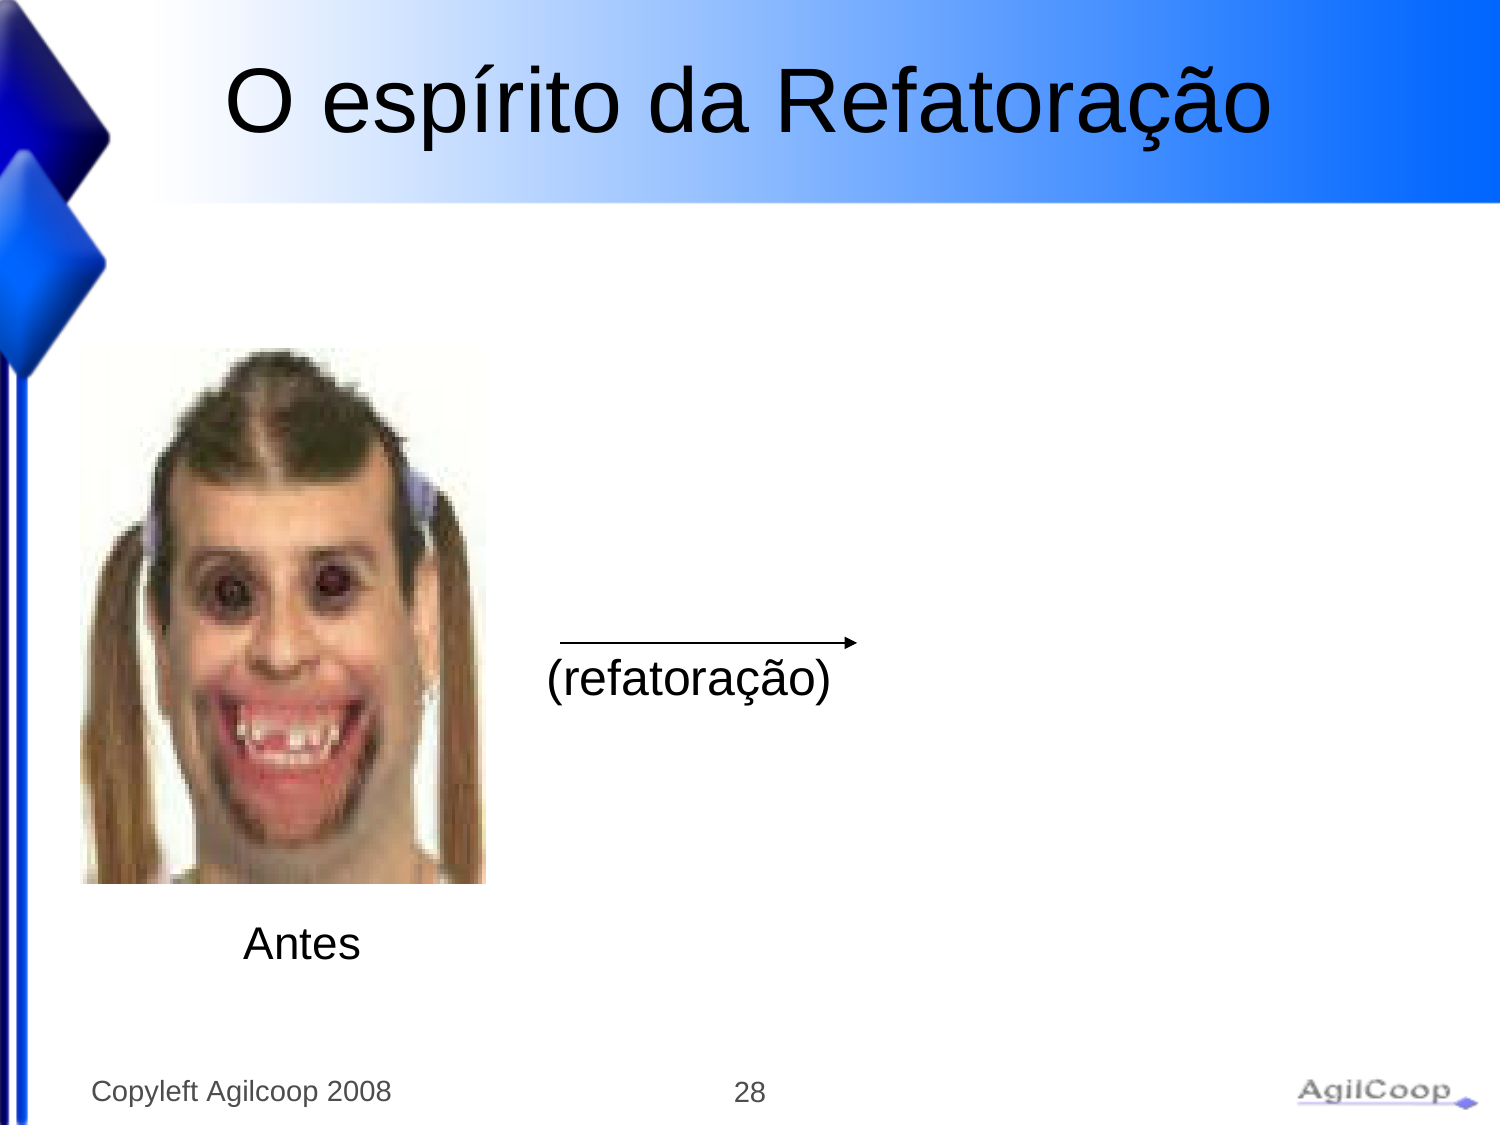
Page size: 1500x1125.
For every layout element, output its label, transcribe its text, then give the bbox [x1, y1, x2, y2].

text_box Antes [229, 910, 377, 978]
title O espírito da Refatoração [75, 13, 1425, 189]
picture [0, 0, 1500, 1125]
text_box (refatoração) [531, 642, 848, 714]
